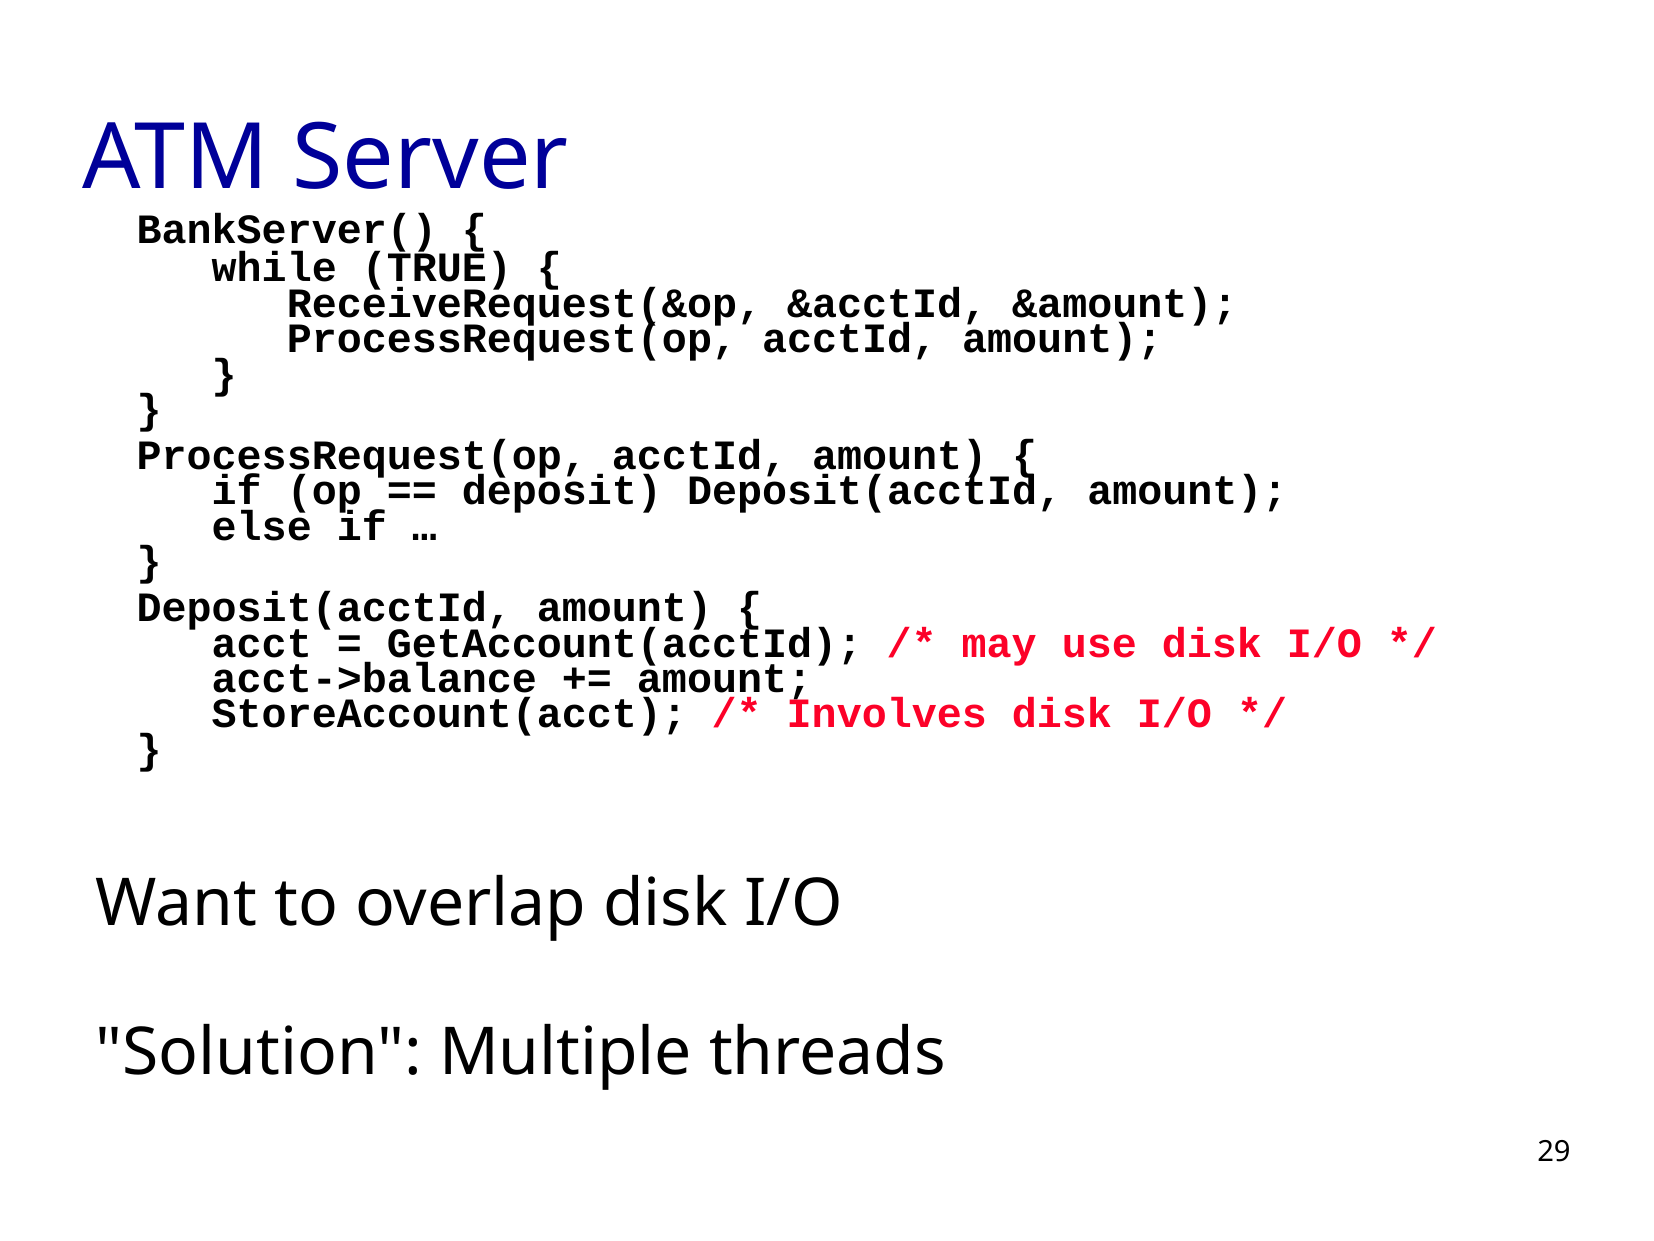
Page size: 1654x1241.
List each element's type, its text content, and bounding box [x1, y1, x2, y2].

title ATM Server [82, 49, 1571, 257]
text_box BankServer() { while (TRUE) { ReceiveRequest(&op, &acctId, &amount); ProcessRequest(op, acctId, amount); } } ProcessRequest(op, acctId, amount) { if (op == deposit) Deposit(acctId, amount); else if … } Deposit(acctId, amount) { acct = GetAccount(acctId); /* may use disk I/O */ acct->balance += amount; StoreAccount(acct); /* Involves disk I/O */ } [75, 195, 1452, 802]
list Want to overlap disk I/O "Solution": Multiple threads [60, 855, 1571, 1096]
